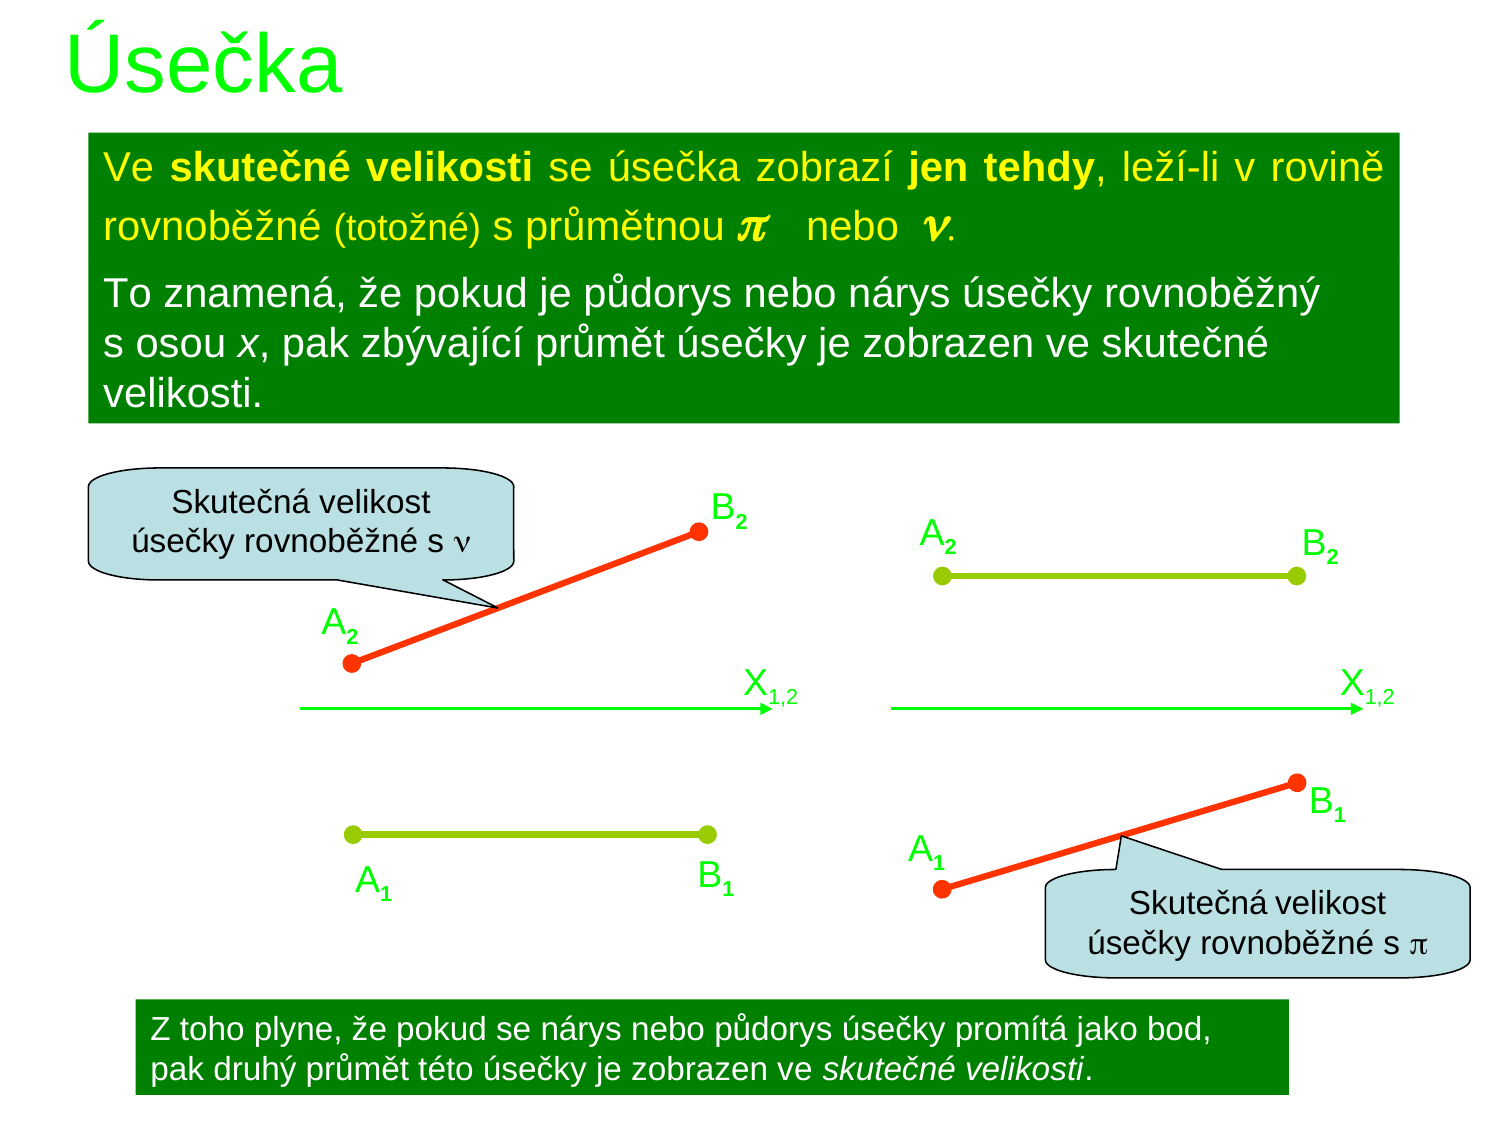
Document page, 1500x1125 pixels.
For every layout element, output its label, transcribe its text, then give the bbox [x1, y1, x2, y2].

text_box B1 [1294, 767, 1368, 835]
text_box B1 [682, 842, 757, 909]
text_box X1,2 [1324, 649, 1410, 717]
text_box X1,2 [728, 649, 840, 717]
text_box To znamená, že pokud je půdorys nebo nárys úsečky rovnoběžný s osou x, pak zbývající průmět úsečky je zobrazen ve skutečné velikosti. [88, 257, 1400, 424]
text_box A1 [893, 816, 961, 883]
text_box A2 [306, 589, 374, 657]
title Úsečka [9, 0, 398, 119]
text_box Ve skutečné velikosti se úsečka zobrazí jen tehdy, leží-li v rovině rovnoběžné (totožné) s průmětnou nebo [88, 132, 1400, 257]
text_box Skutečná velikost úsečky rovnoběžné s  [1045, 835, 1471, 978]
text_box A2 [904, 499, 972, 567]
text_box A1 [305, 847, 408, 914]
text_box Z toho plyne, že pokud se nárys nebo půdorys úsečky promítá jako bod, pak druhý průmět této úsečky je zobrazen ve skutečné velikosti. [135, 999, 1289, 1095]
text_box B2 [1286, 510, 1361, 577]
text_box Skutečná velikost úsečky rovnoběžné s  [88, 467, 514, 609]
text_box B2 [695, 474, 770, 542]
